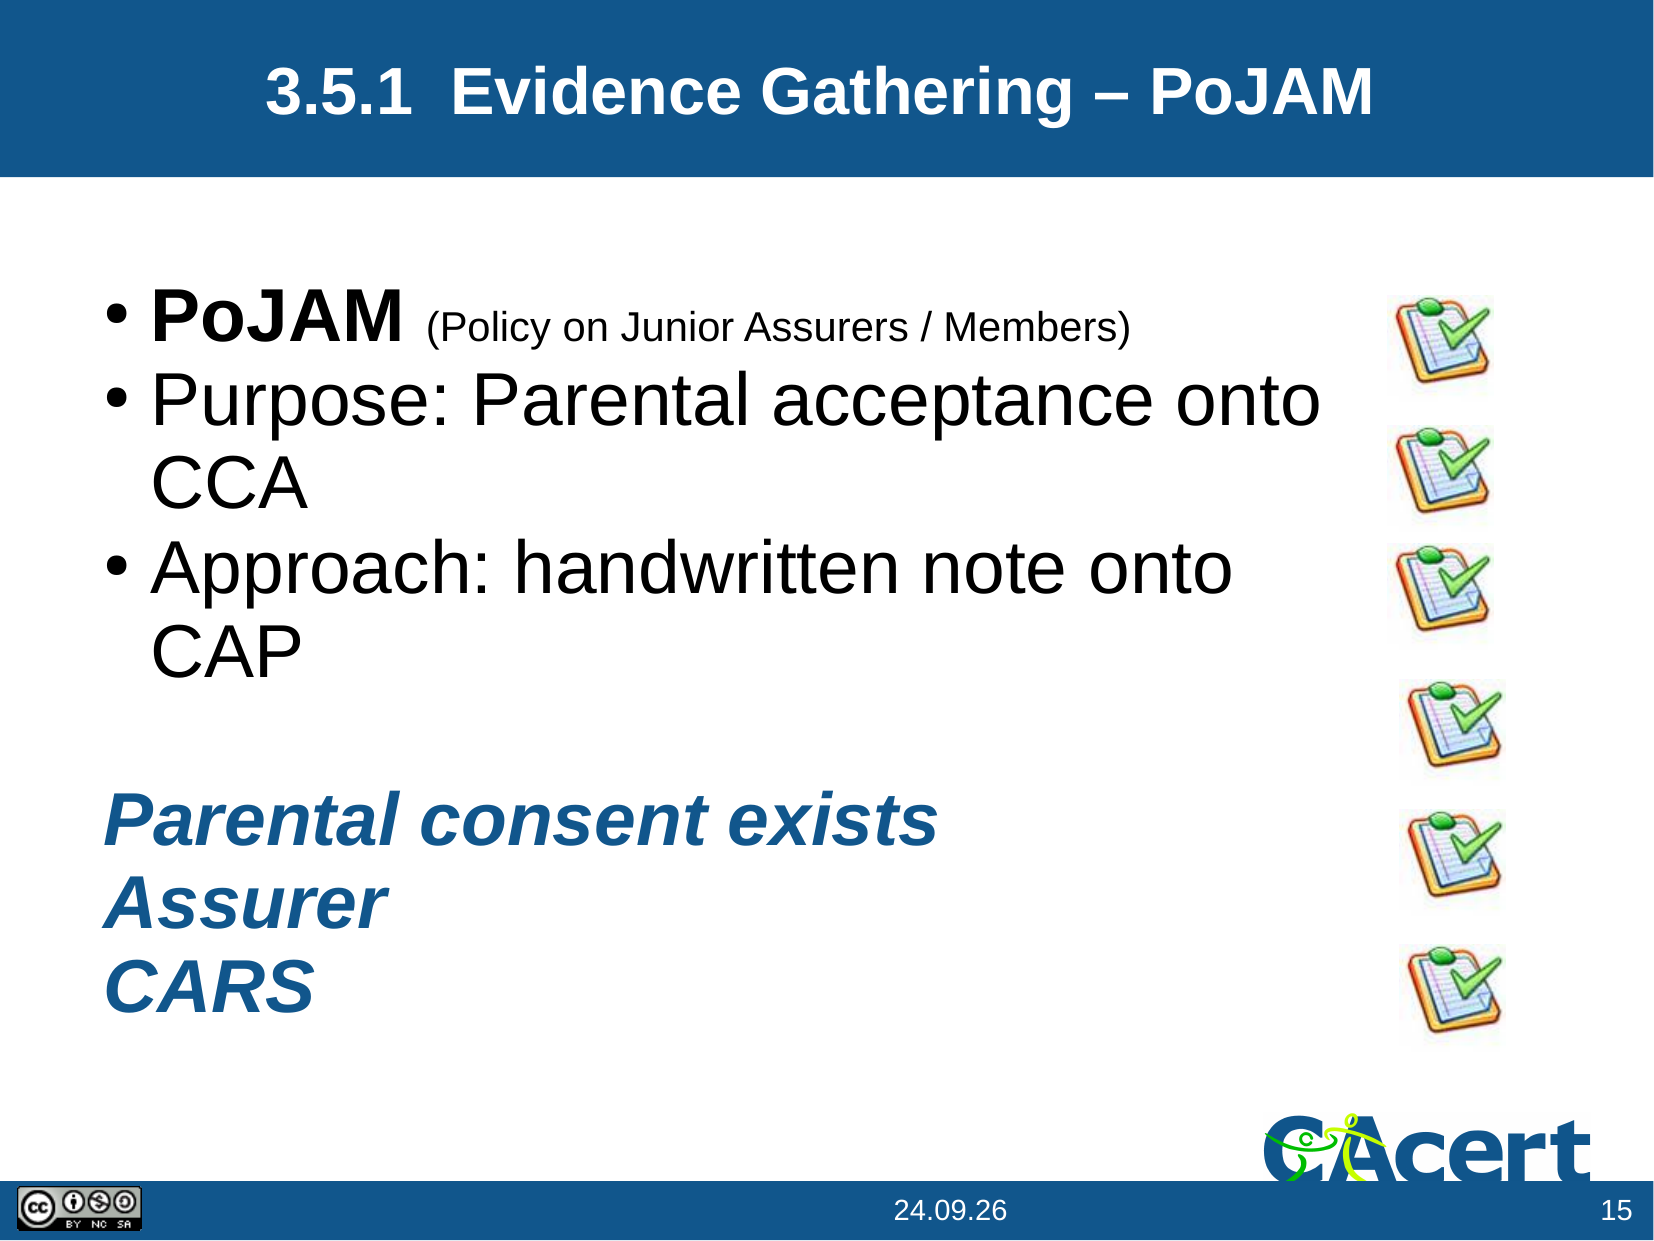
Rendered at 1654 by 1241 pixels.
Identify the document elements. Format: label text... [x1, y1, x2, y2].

picture [1399, 944, 1506, 1052]
picture [1387, 543, 1494, 650]
picture [1399, 809, 1506, 916]
picture [17, 1186, 142, 1231]
title 3.5.1 Evidence Gathering – PoJAM [76, 17, 1565, 166]
picture [1387, 295, 1494, 402]
text_box PoJAM (Policy on Junior Assurers / Members) Purpose: Parental acceptance onto CCA Approach: handwritten note onto CAP Parental consent exists Assurer CARS [88, 265, 1388, 1037]
picture [1399, 679, 1506, 786]
picture [1263, 1112, 1591, 1181]
picture [1387, 425, 1494, 532]
